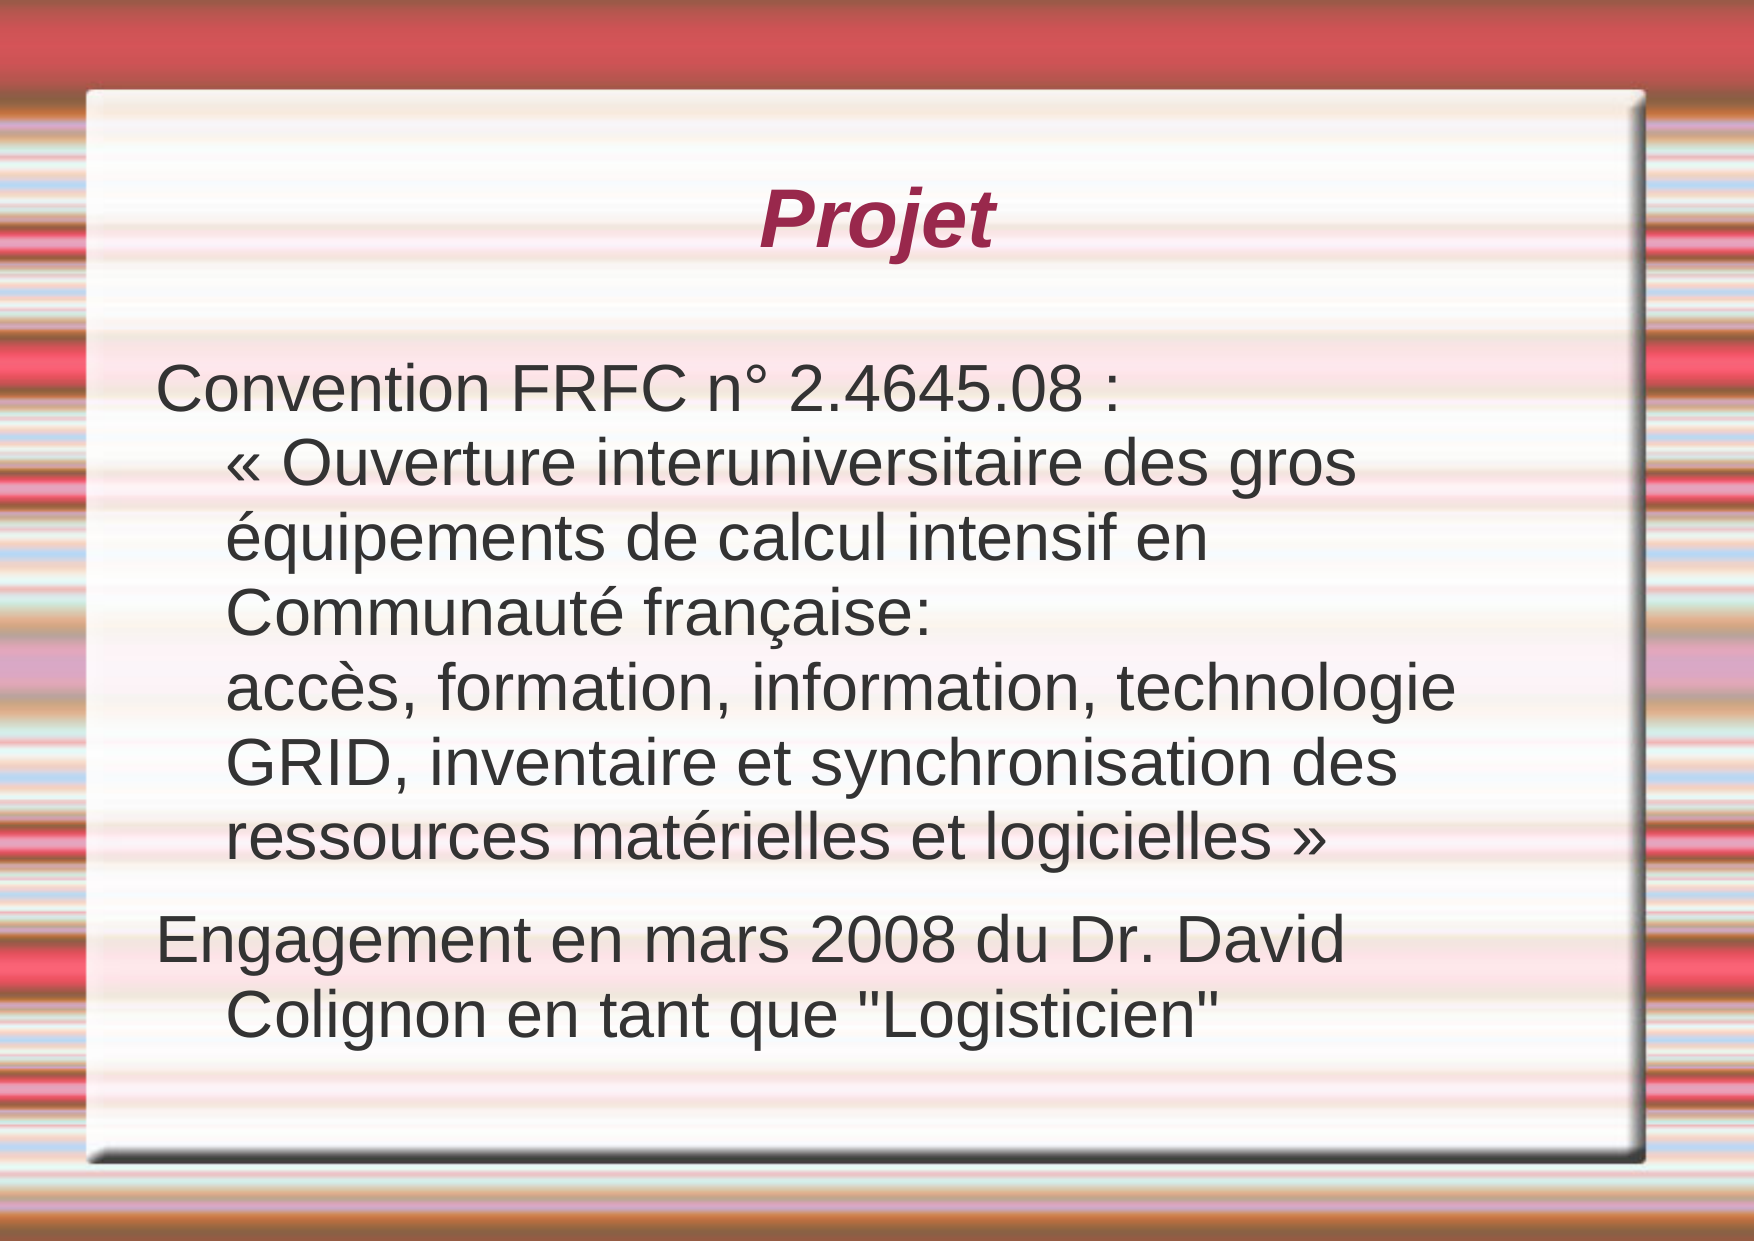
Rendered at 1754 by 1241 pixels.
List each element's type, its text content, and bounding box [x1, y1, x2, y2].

picture [0, 0, 1754, 1241]
list Convention FRFC n° 2.4645.08 : « Ouverture interuniversitaire des gros équipements de calcul intensif en Communauté française: accès, formation, information, technologie GRID, inventaire et synchronisation des ressources matérielles et logicielles » Engagement en mars 2008 du Dr. David Colignon en tant que "Logisticien" [143, 350, 1608, 1133]
title Projet [128, 114, 1627, 322]
